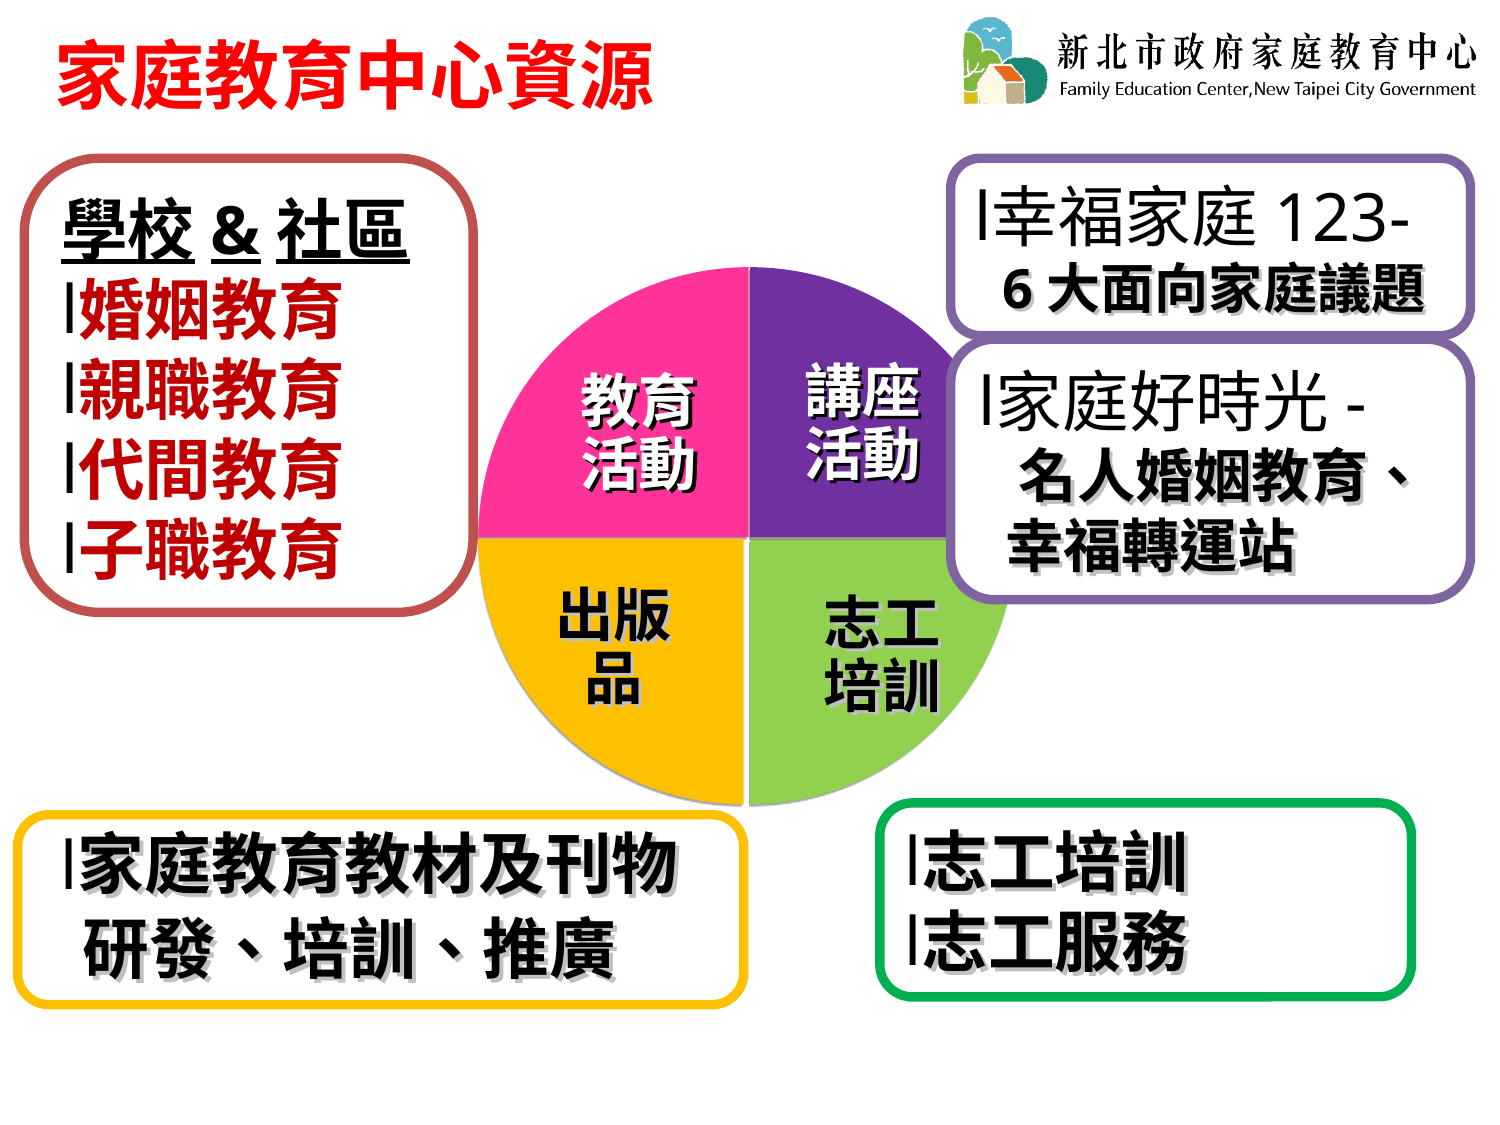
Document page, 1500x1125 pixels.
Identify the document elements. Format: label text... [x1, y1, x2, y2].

text_box 幸福家庭123- 6大面向家庭議題 [950, 158, 1471, 336]
text_box [974, 596, 1009, 682]
text_box 家庭好時光- 名人婚姻教育、 幸福轉運站 [950, 339, 1471, 600]
text_box [478, 267, 950, 805]
text_box 教育活動 [543, 339, 734, 530]
text_box 講座活動 [767, 329, 958, 520]
text_box 家庭教育教材及刊物 研發、培訓、推廣 [17, 814, 744, 1005]
text_box 志工培訓 志工服務 [879, 802, 1412, 997]
text_box 家庭教育中心資源 [0, 21, 1105, 128]
text_box 出版品 [520, 553, 707, 741]
text_box 志工培訓 [790, 561, 974, 720]
text_box 學校&社區 婚姻教育 親職教育 代間教育 子職教育 [24, 158, 474, 613]
